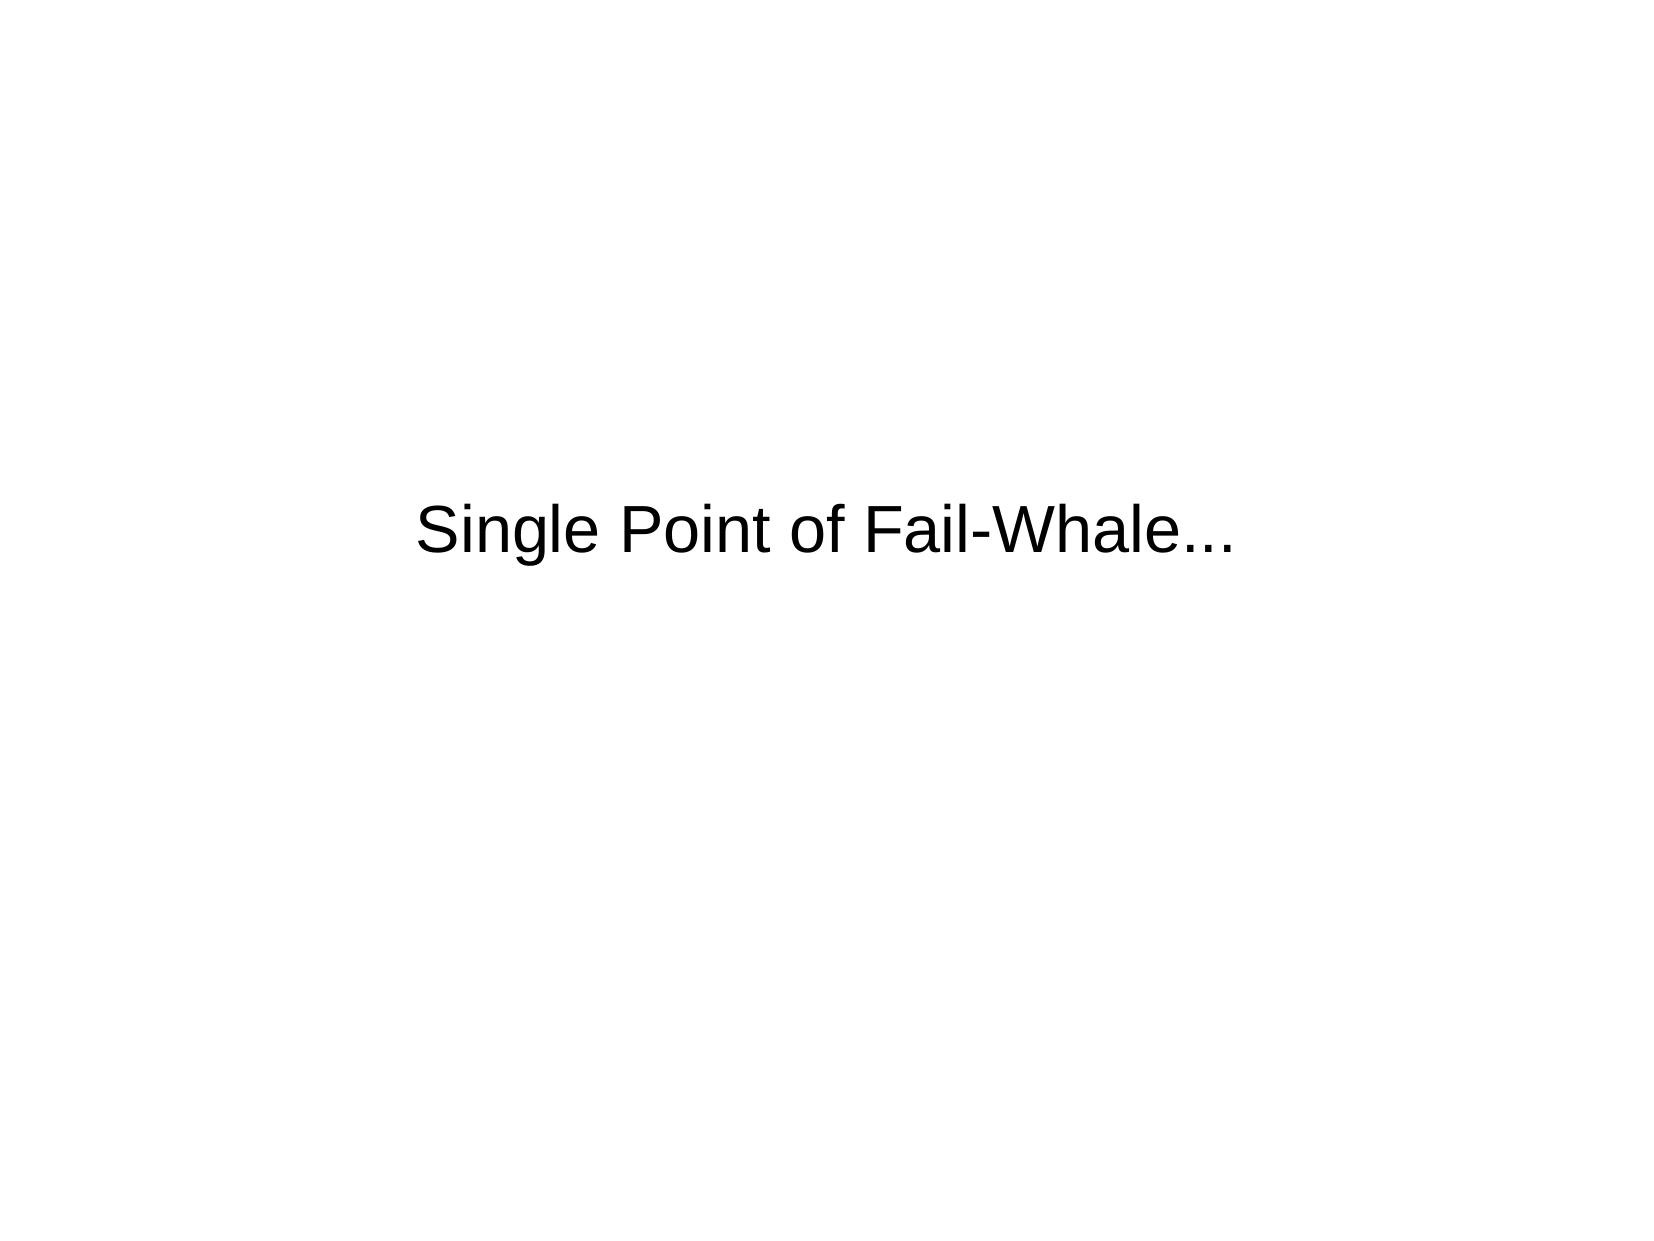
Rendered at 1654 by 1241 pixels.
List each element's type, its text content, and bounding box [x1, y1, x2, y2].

subtitle Single Point of Fail-Whale... [82, 49, 1571, 1010]
